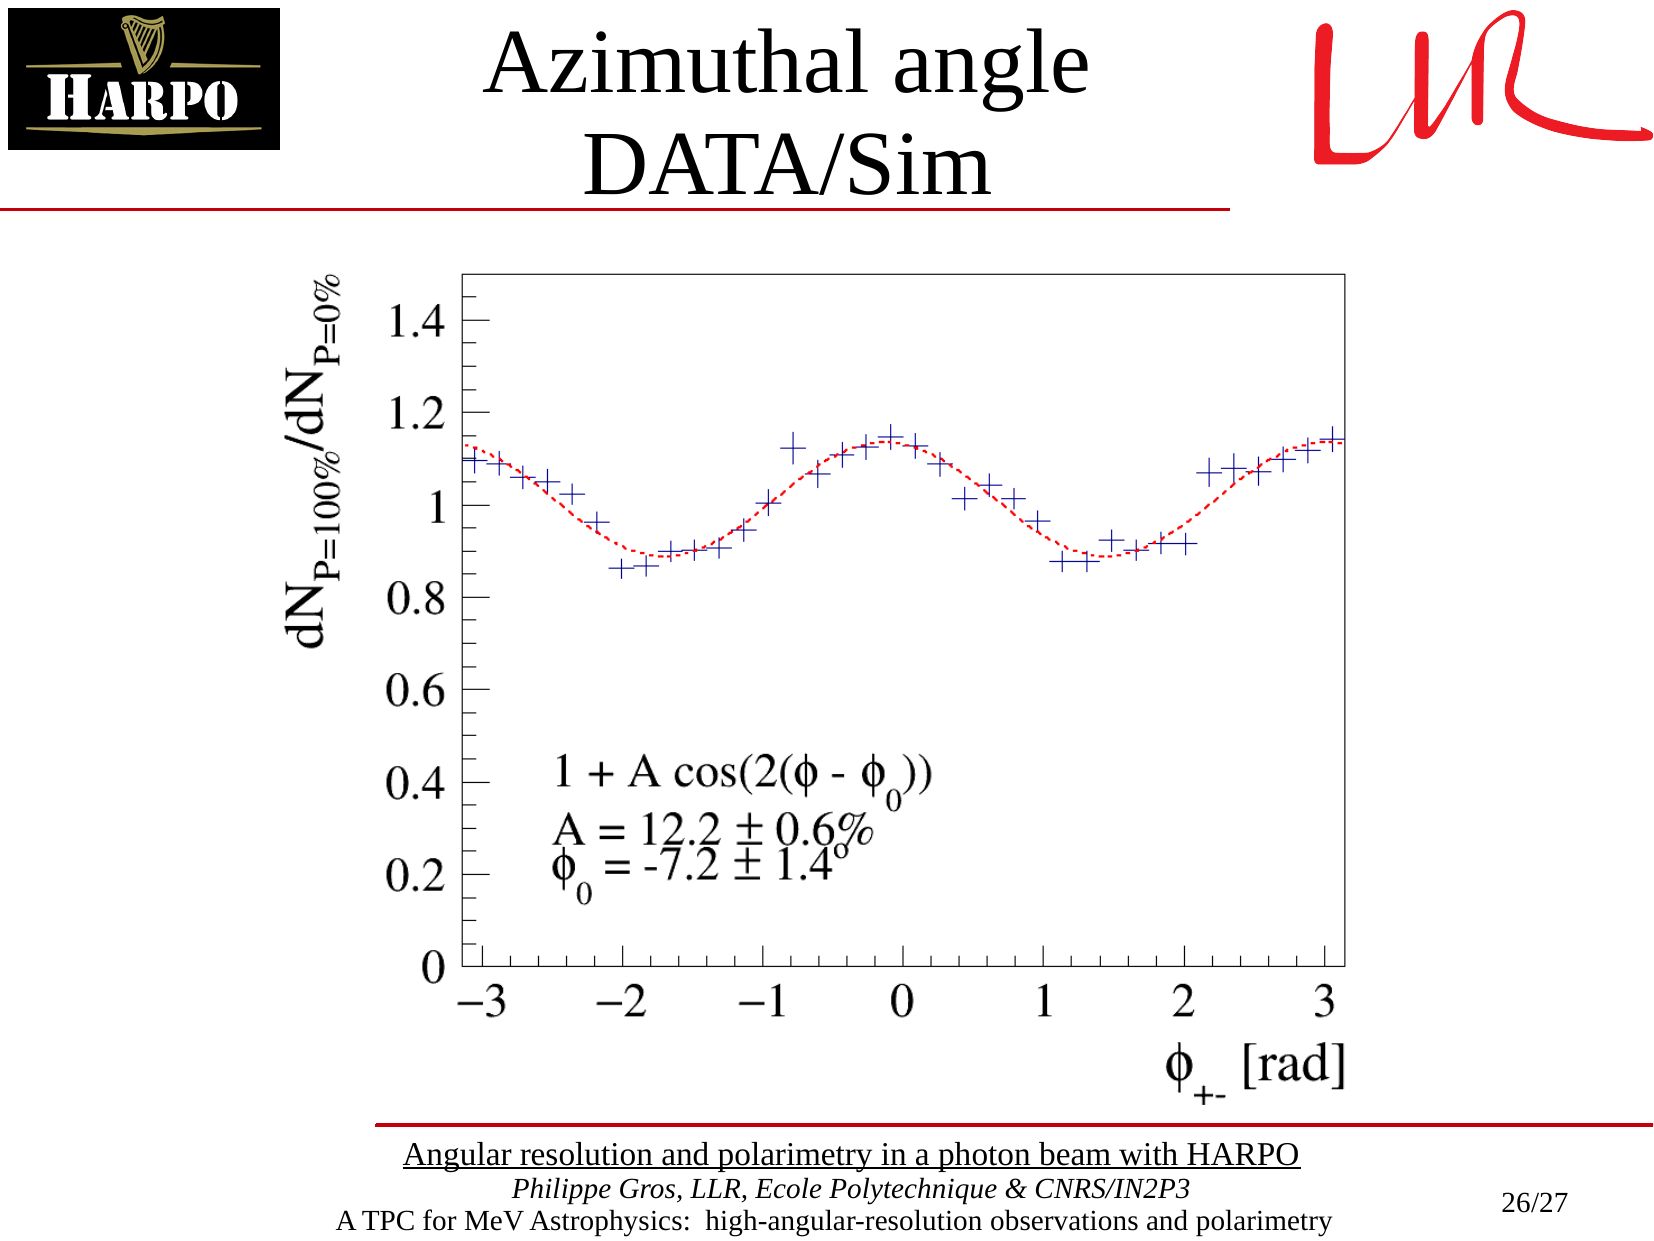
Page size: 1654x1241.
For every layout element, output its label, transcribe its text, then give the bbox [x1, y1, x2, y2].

title Azimuthal angle DATA/Sim [284, 10, 1290, 215]
picture [1314, 10, 1653, 165]
picture [261, 248, 1378, 1114]
picture [8, 8, 280, 150]
